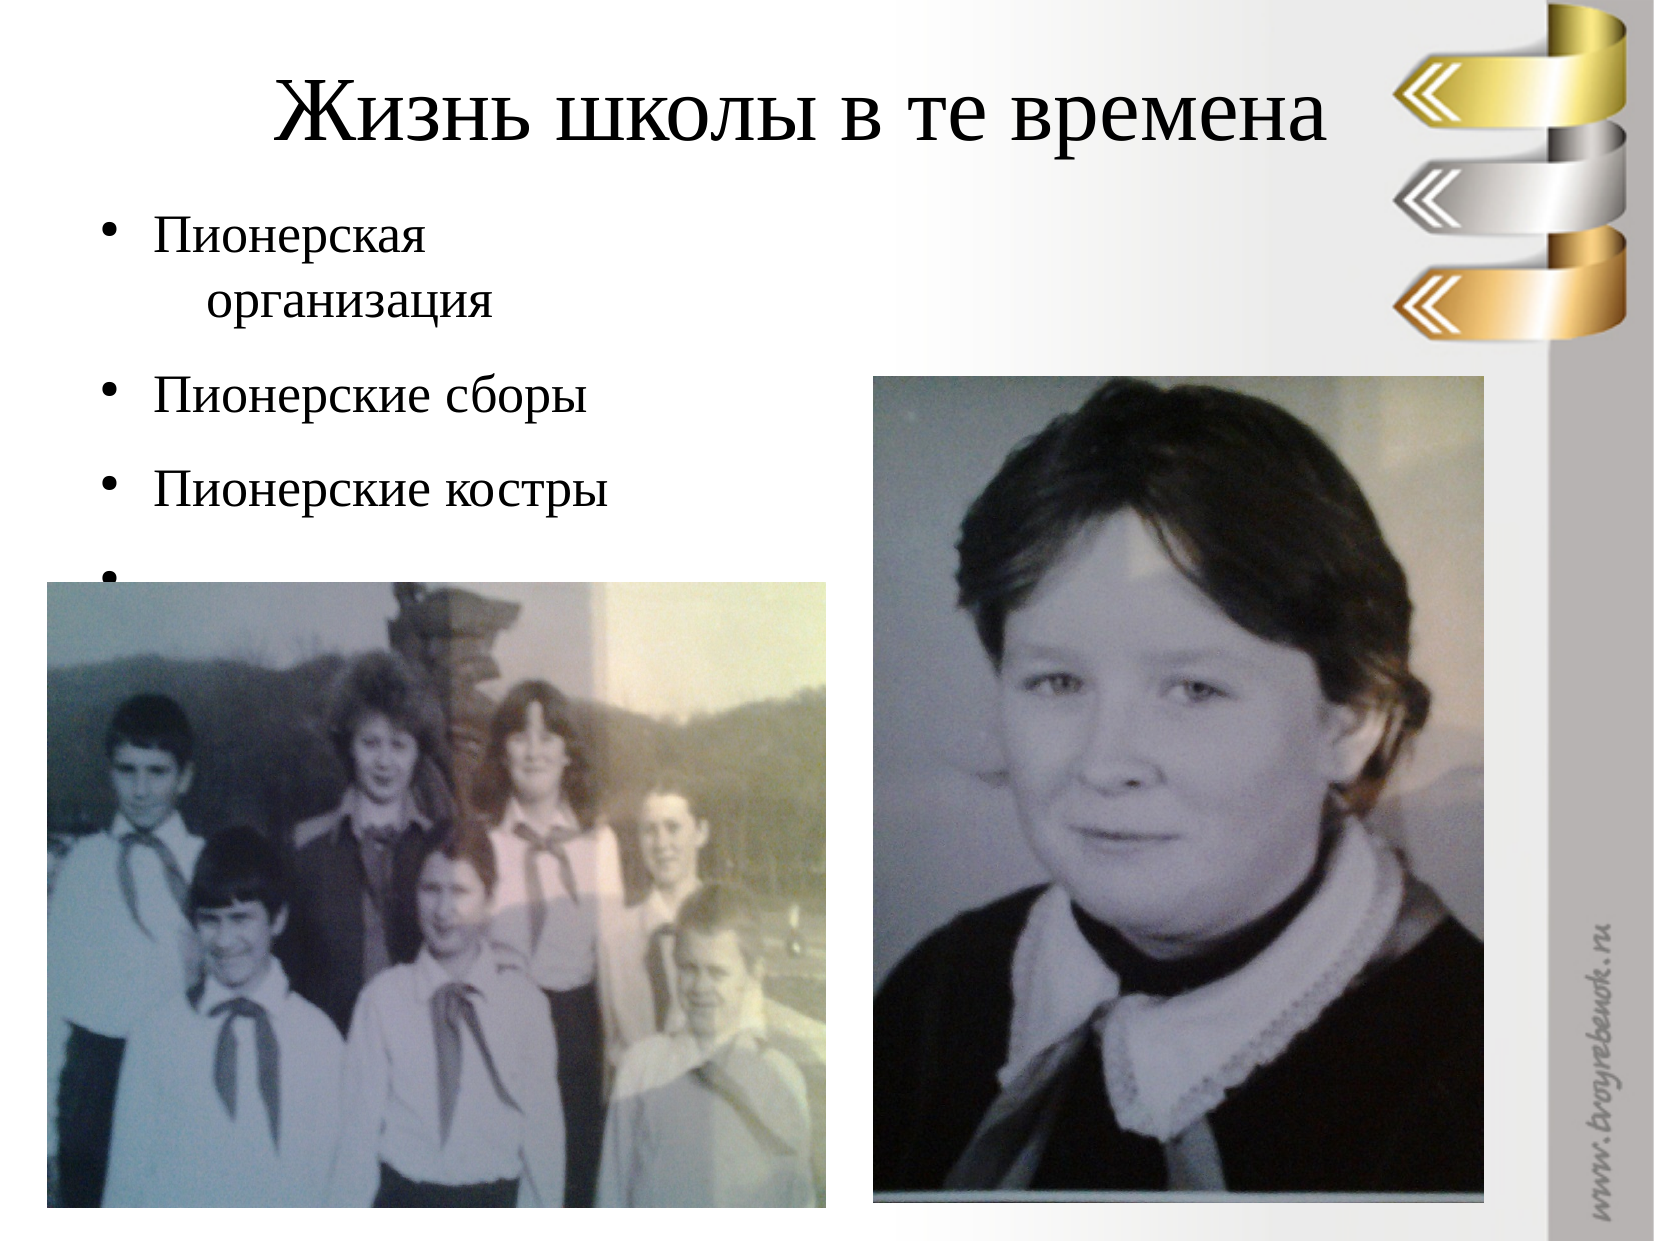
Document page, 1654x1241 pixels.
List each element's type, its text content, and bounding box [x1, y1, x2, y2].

picture [873, 377, 1484, 1203]
list Пионерская организация Пионерские сборы Пионерские костры [64, 198, 638, 582]
picture [47, 582, 826, 1208]
title Жизнь школы в те времена [57, 0, 1547, 208]
